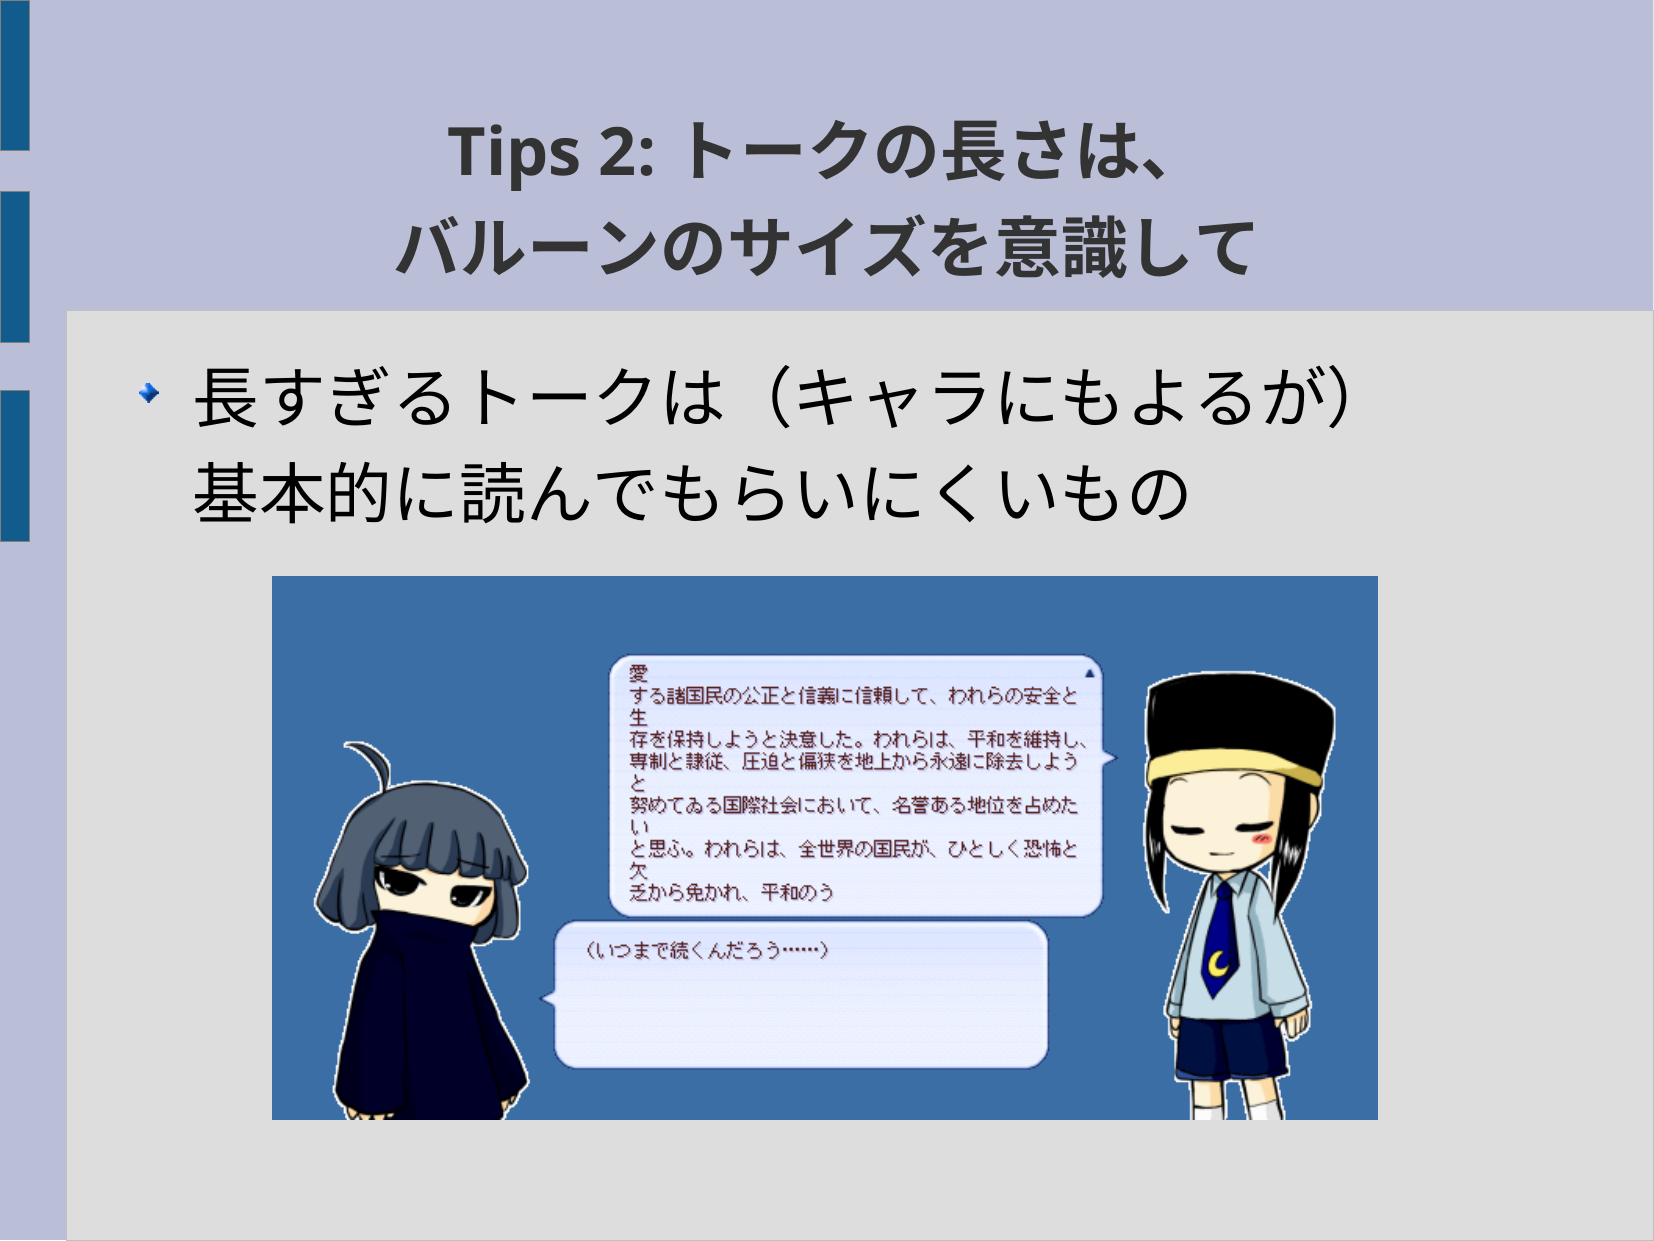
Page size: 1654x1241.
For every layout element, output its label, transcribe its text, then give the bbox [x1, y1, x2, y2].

list 長すぎるトークは（キャラにもよるが） 基本的に読んでもらいにくいもの [121, 344, 1534, 1127]
picture [272, 576, 1378, 1121]
title Tips 2: トークの長さは、 バルーンのサイズを意識して [121, 91, 1534, 299]
